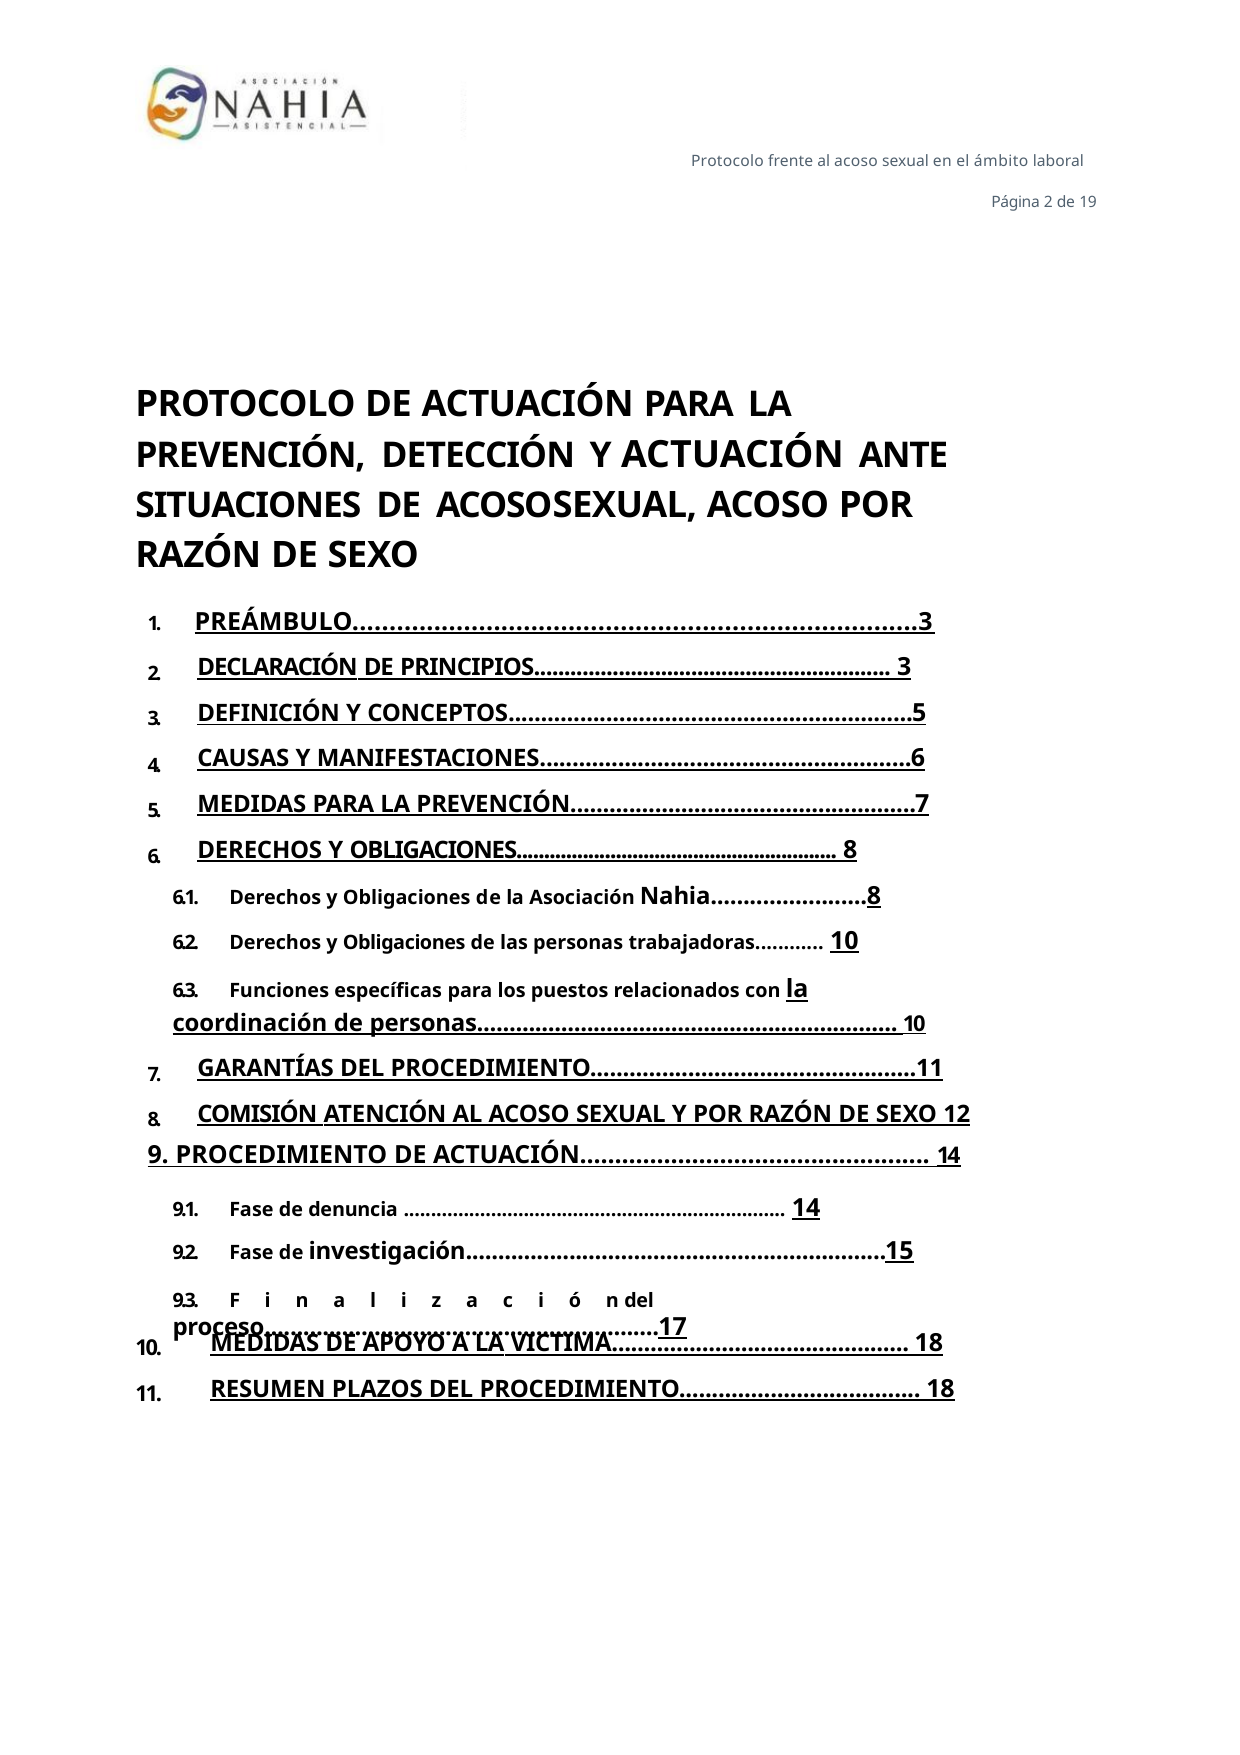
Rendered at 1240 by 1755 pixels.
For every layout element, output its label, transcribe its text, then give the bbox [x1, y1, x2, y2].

text_box 10. 11. [135, 1333, 194, 1406]
text_box Protocolo frente al acoso sexual en el ámbito laboral Página 2 de 19 [691, 150, 1119, 212]
text_box DECLARACIÓN DE PRINCIPIOS........................................................... 3 DEFINICIÓN Y CONCEPTOS..............................................................5 CAUSAS Y MANIFESTACIONES.........................................................6 MEDIDAS PARA LA PREVENCIÓN.....................................................7 DERECHOS Y OBLIGACIONES.......................................................... 8 6.1. Derechos y Obligaciones de la Asociación Nahia........................8 6.2. Derechos y Obligaciones de las personas trabajadoras............ 10 [172, 654, 1127, 959]
text_box GARANTÍAS DEL PROCEDIMIENTO..................................................11 COMISIÓN ATENCIÓN AL ACOSO SEXUAL Y POR RAZÓN DE SEXO 12 [197, 1056, 1130, 1132]
text_box 2. 3. 4. 5. 6. [147, 659, 172, 868]
text_box MEDIDAS DE APOYO A LA VICTIMA.............................................. 18 RESUMEN PLAZOS DEL PROCEDIMIENTO..................................... 18 [210, 1330, 1126, 1407]
text_box 1. PREÁMBULO............................................................................3 [147, 608, 1120, 640]
text_box [135, 65, 467, 171]
text_box 7. 8. [147, 1060, 190, 1131]
text_box 9.1. Fase de denuncia ...................................................................... 14 9.2. Fase de investigación.................................................................15 9.3. Finalización del proceso.............................................................17 [172, 1194, 1129, 1345]
text_box 9. PROCEDIMIENTO DE ACTUACIÓN.................................................. 14 [147, 1142, 1117, 1173]
text_box PROTOCOLO DE ACTUACIÓN PARA LA [135, 379, 808, 424]
text_box PREVENCIÓN, DETECCIÓN Y ACTUACIÓN ANTE SITUACIONES DE ACOSOSEXUAL, ACOSO POR RAZÓN DE SEXO [135, 429, 951, 576]
text_box 6.3. Funciones específicas para los puestos relacionados con la coordinación de personas................................................................. 10 [172, 976, 1118, 1040]
